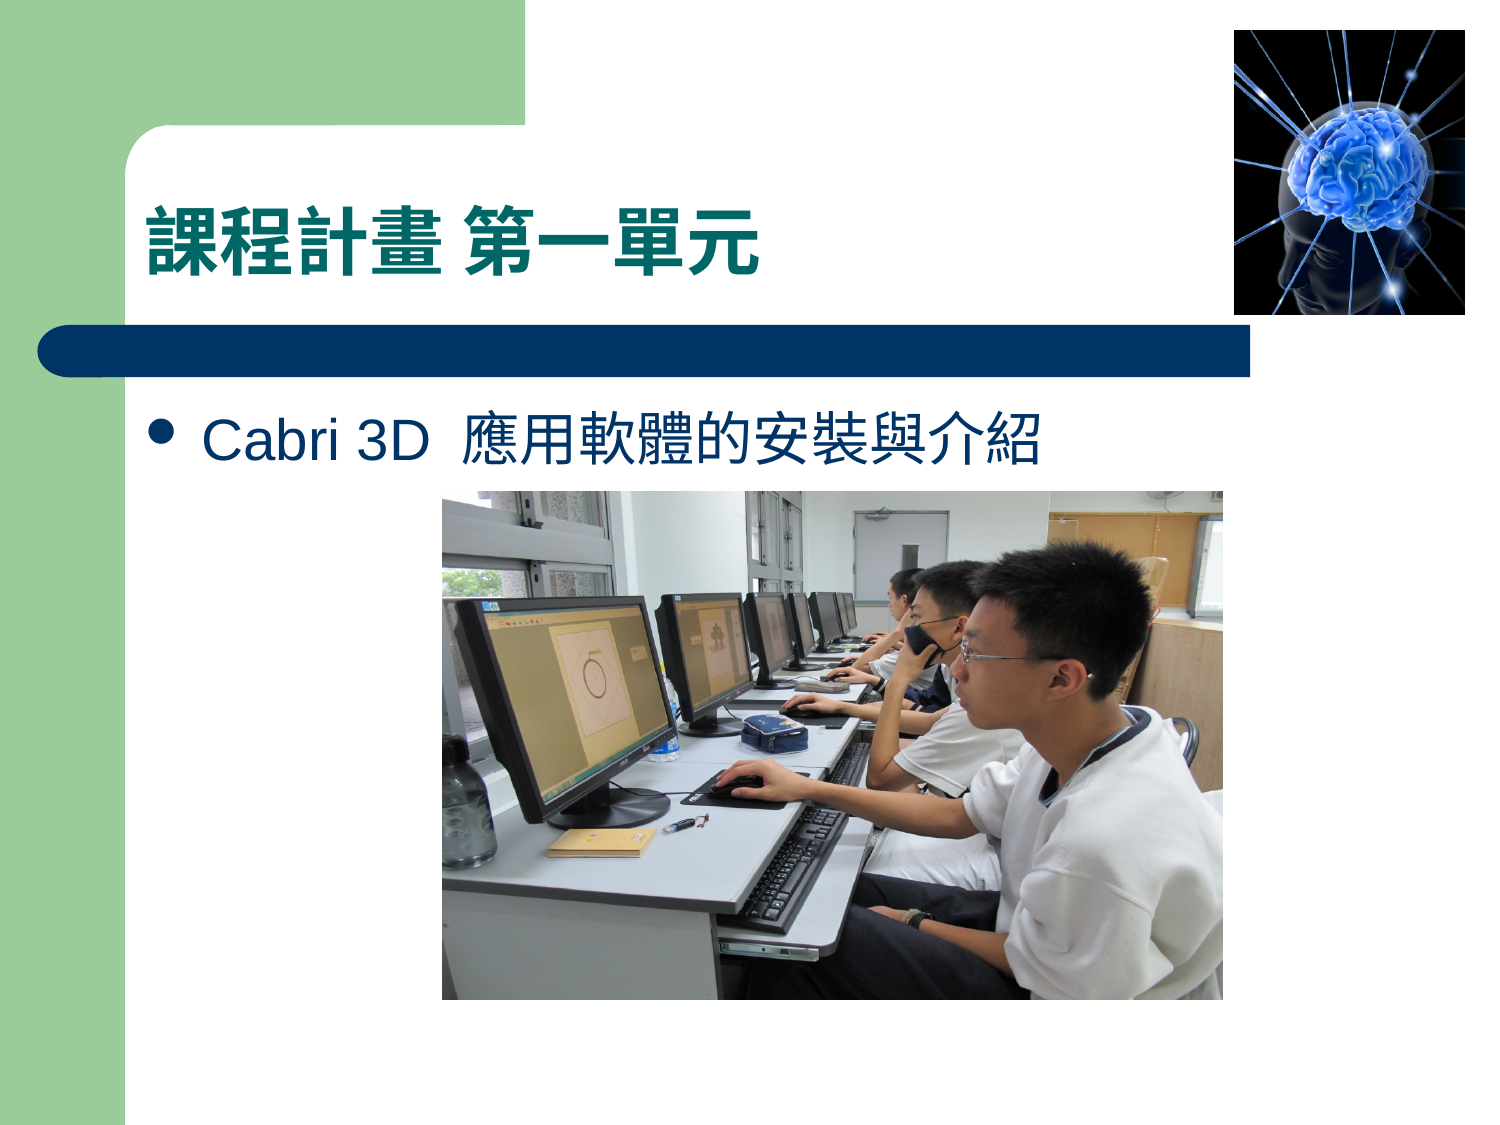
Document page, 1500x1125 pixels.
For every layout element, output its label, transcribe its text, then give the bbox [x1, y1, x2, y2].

title 課程計畫 第一單元 [136, 136, 1234, 301]
picture [442, 491, 1223, 1000]
list Cabri 3D 應用軟體的安裝與介紹 [137, 387, 1400, 999]
picture [1234, 30, 1465, 315]
